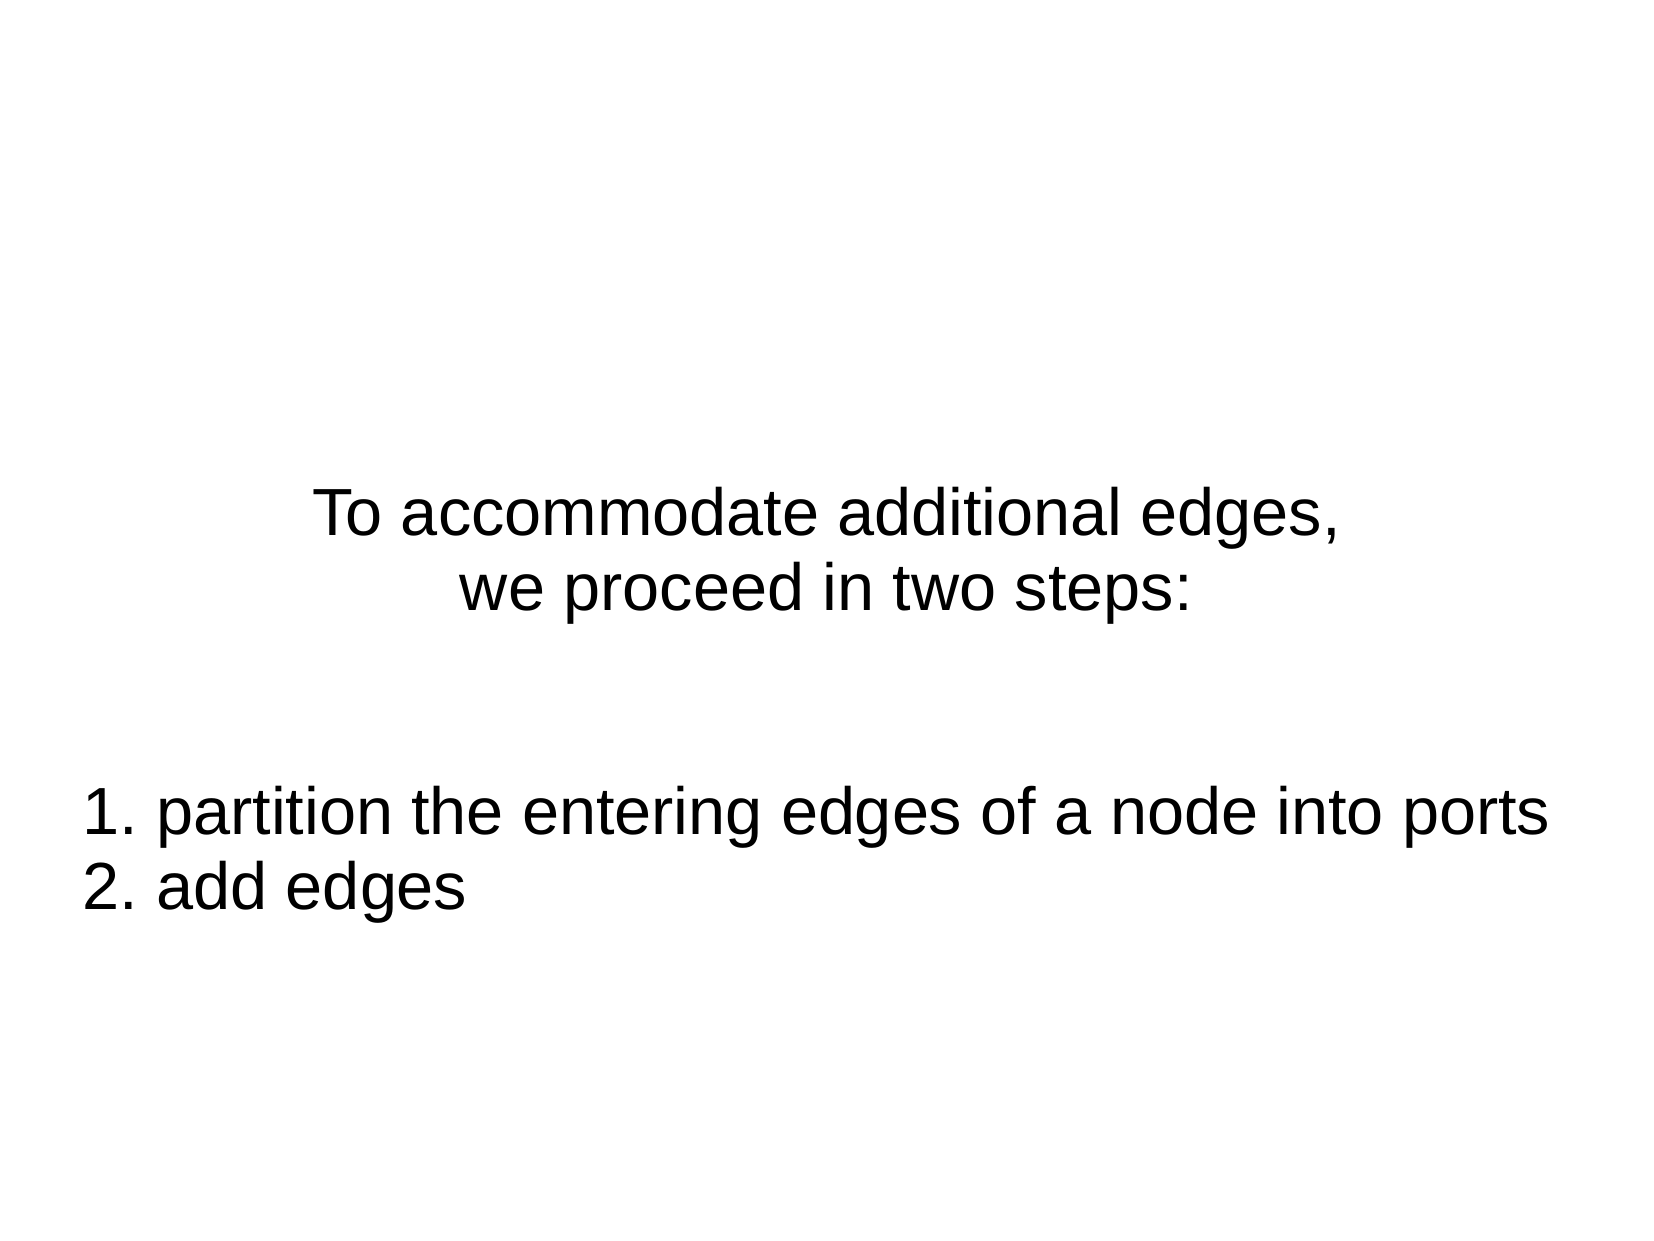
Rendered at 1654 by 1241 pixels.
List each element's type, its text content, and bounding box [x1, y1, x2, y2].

subtitle To accommodate additional edges, we proceed in two steps: 1. partition the entering edges of a node into ports 2. add edges [82, 297, 1571, 1102]
